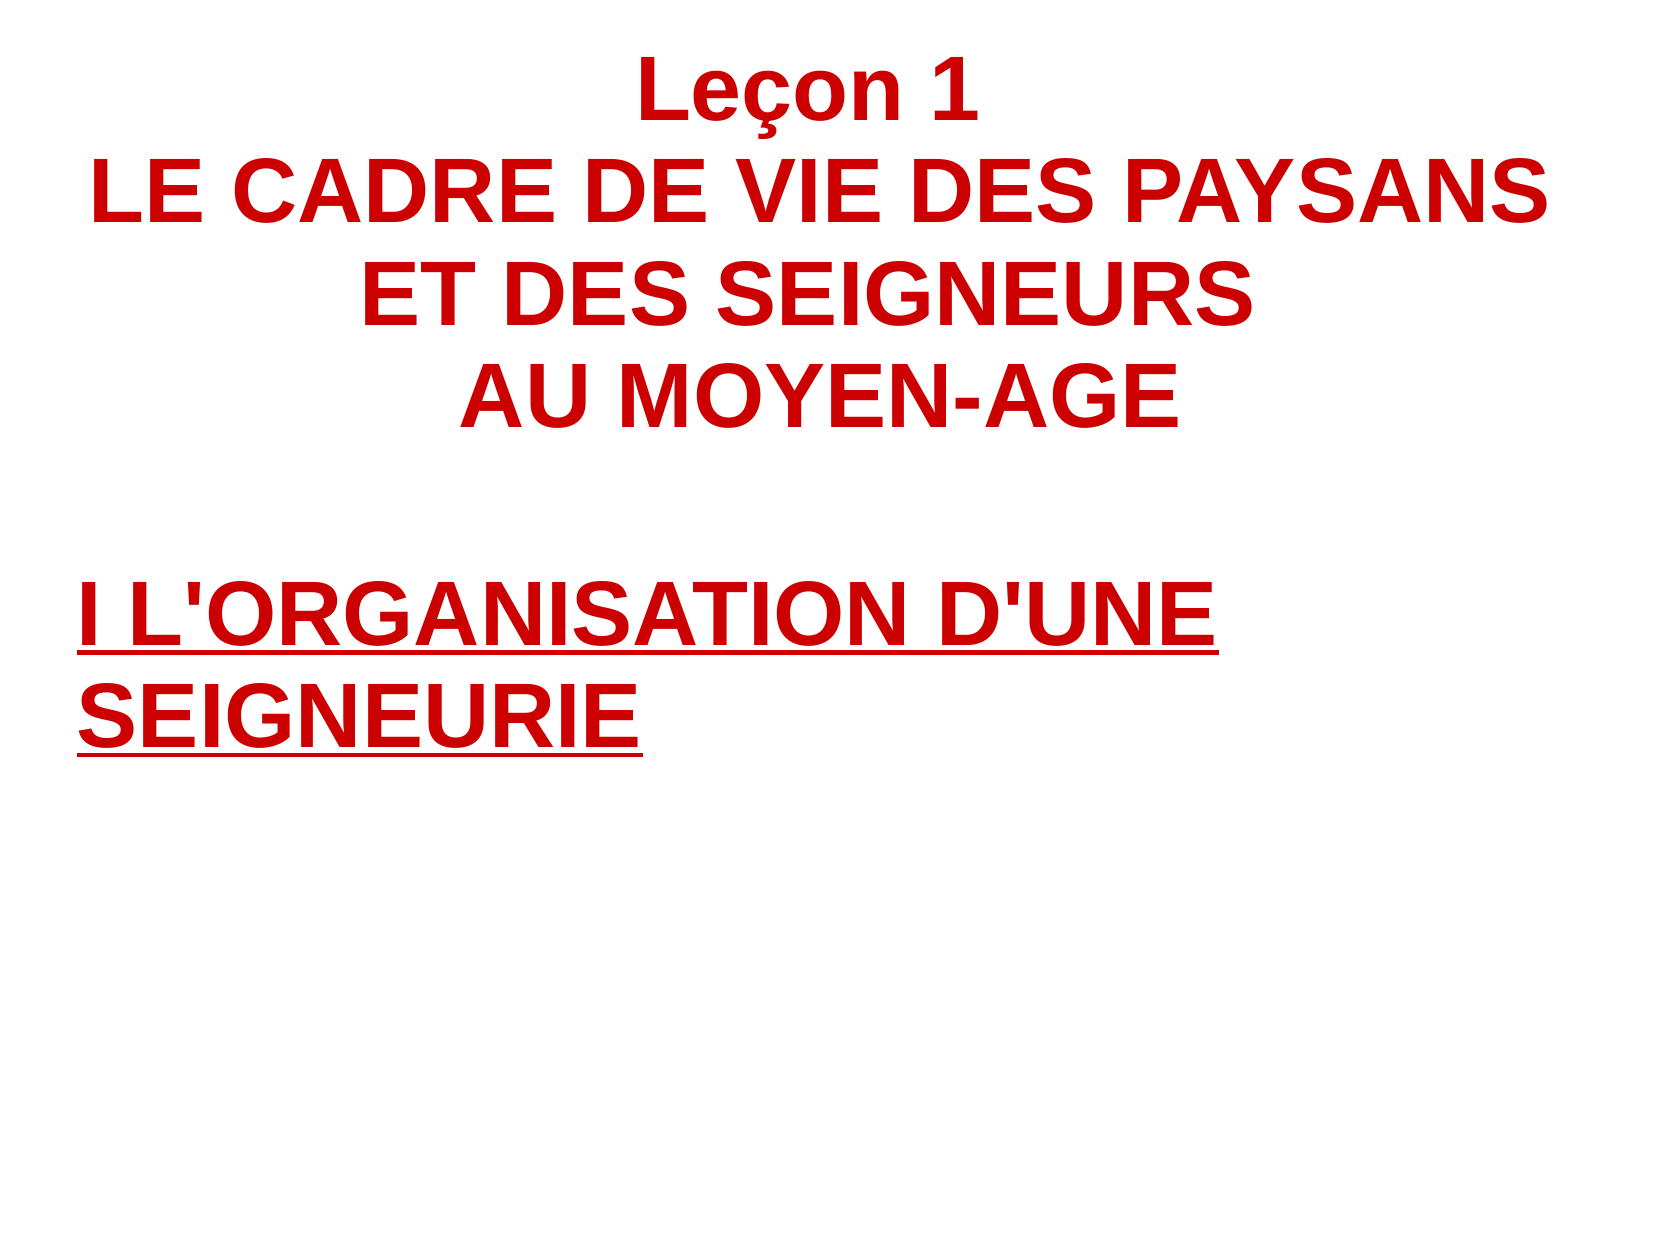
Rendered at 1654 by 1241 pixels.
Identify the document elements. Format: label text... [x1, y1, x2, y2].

title I L'ORGANISATION D'UNE SEIGNEURIE [76, 561, 1565, 769]
title Leçon 1 LE CADRE DE VIE DES PAYSANS ET DES SEIGNEURS AU MOYEN-AGE [76, 37, 1565, 448]
